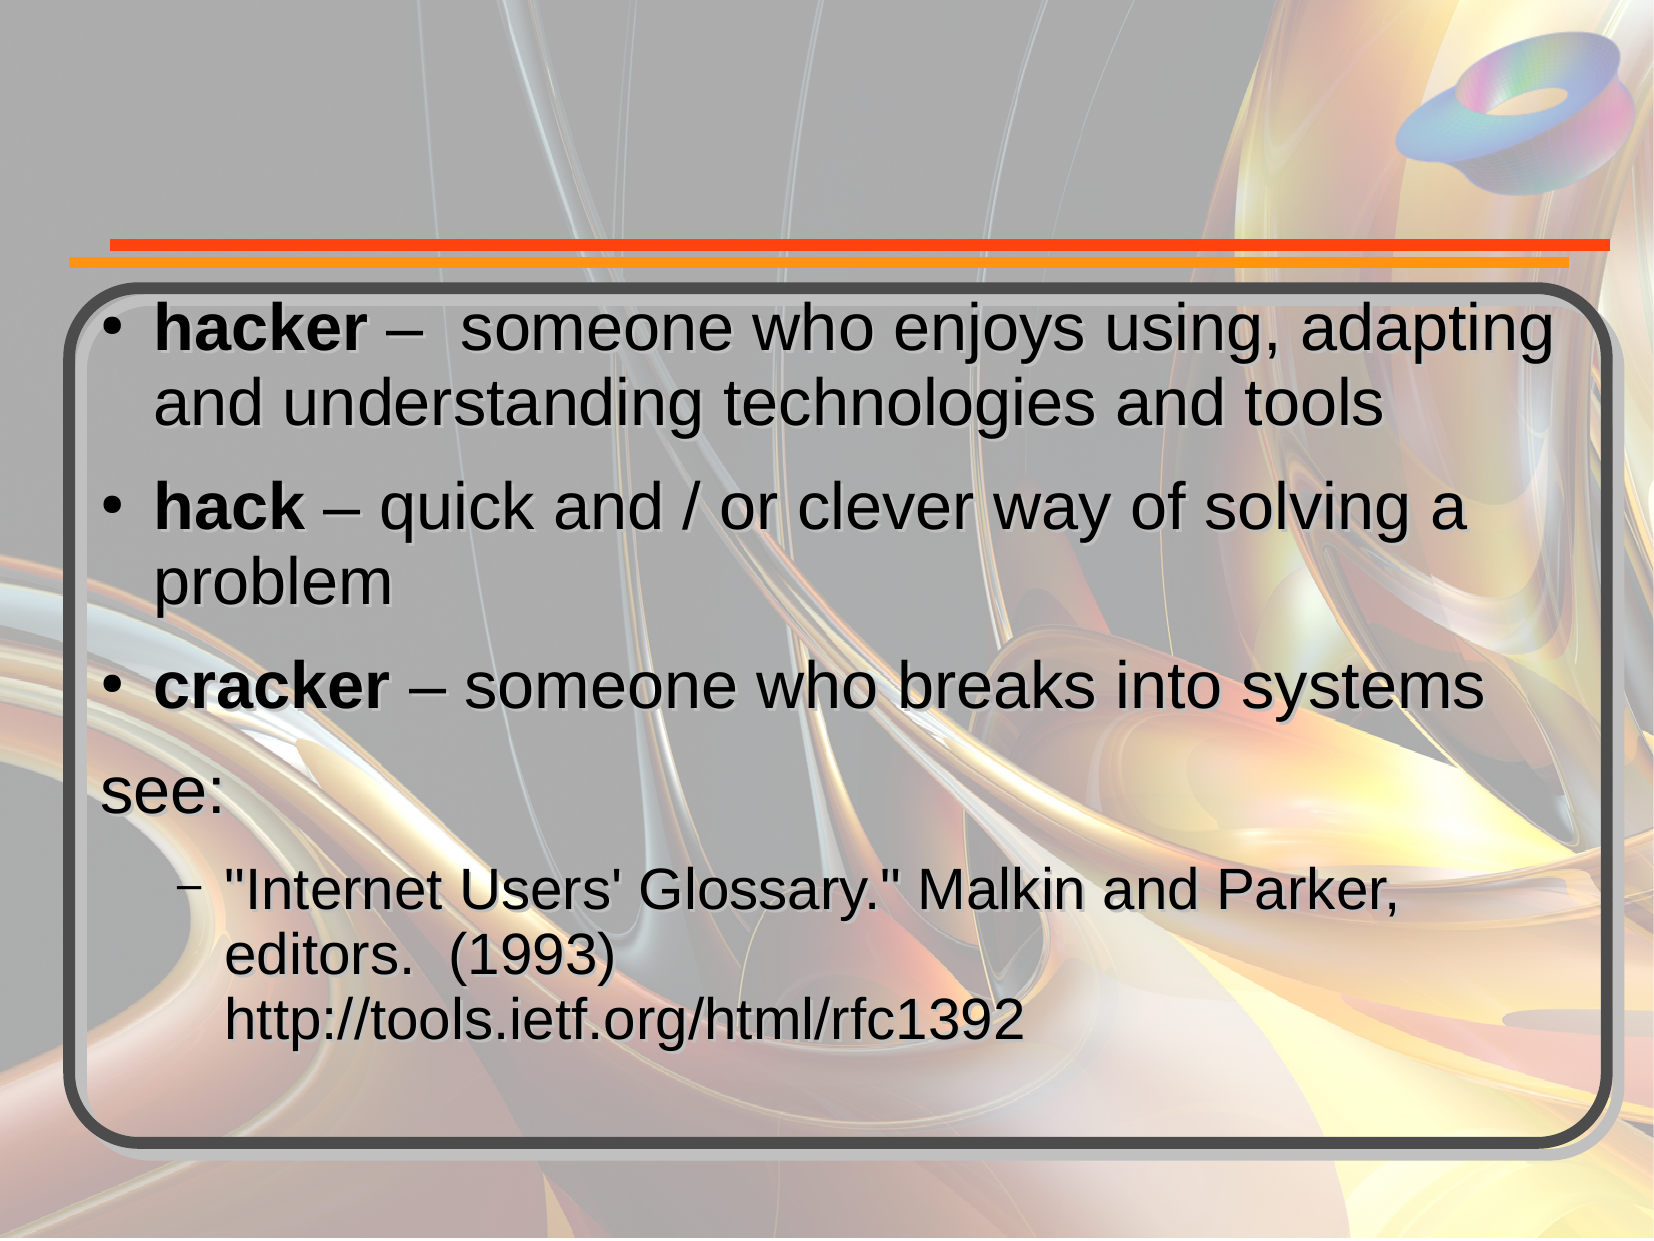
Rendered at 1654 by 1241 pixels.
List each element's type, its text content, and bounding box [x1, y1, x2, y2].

list hacker – someone who enjoys using, adapting and understanding technologies and tools hack – quick and / or clever way of solving a problem cracker – someone who breaks into systems see: "Internet Users' Glossary." Malkin and Parker, editors. (1993) http://tools.ietf.org/html/rfc1392 [82, 290, 1571, 1133]
